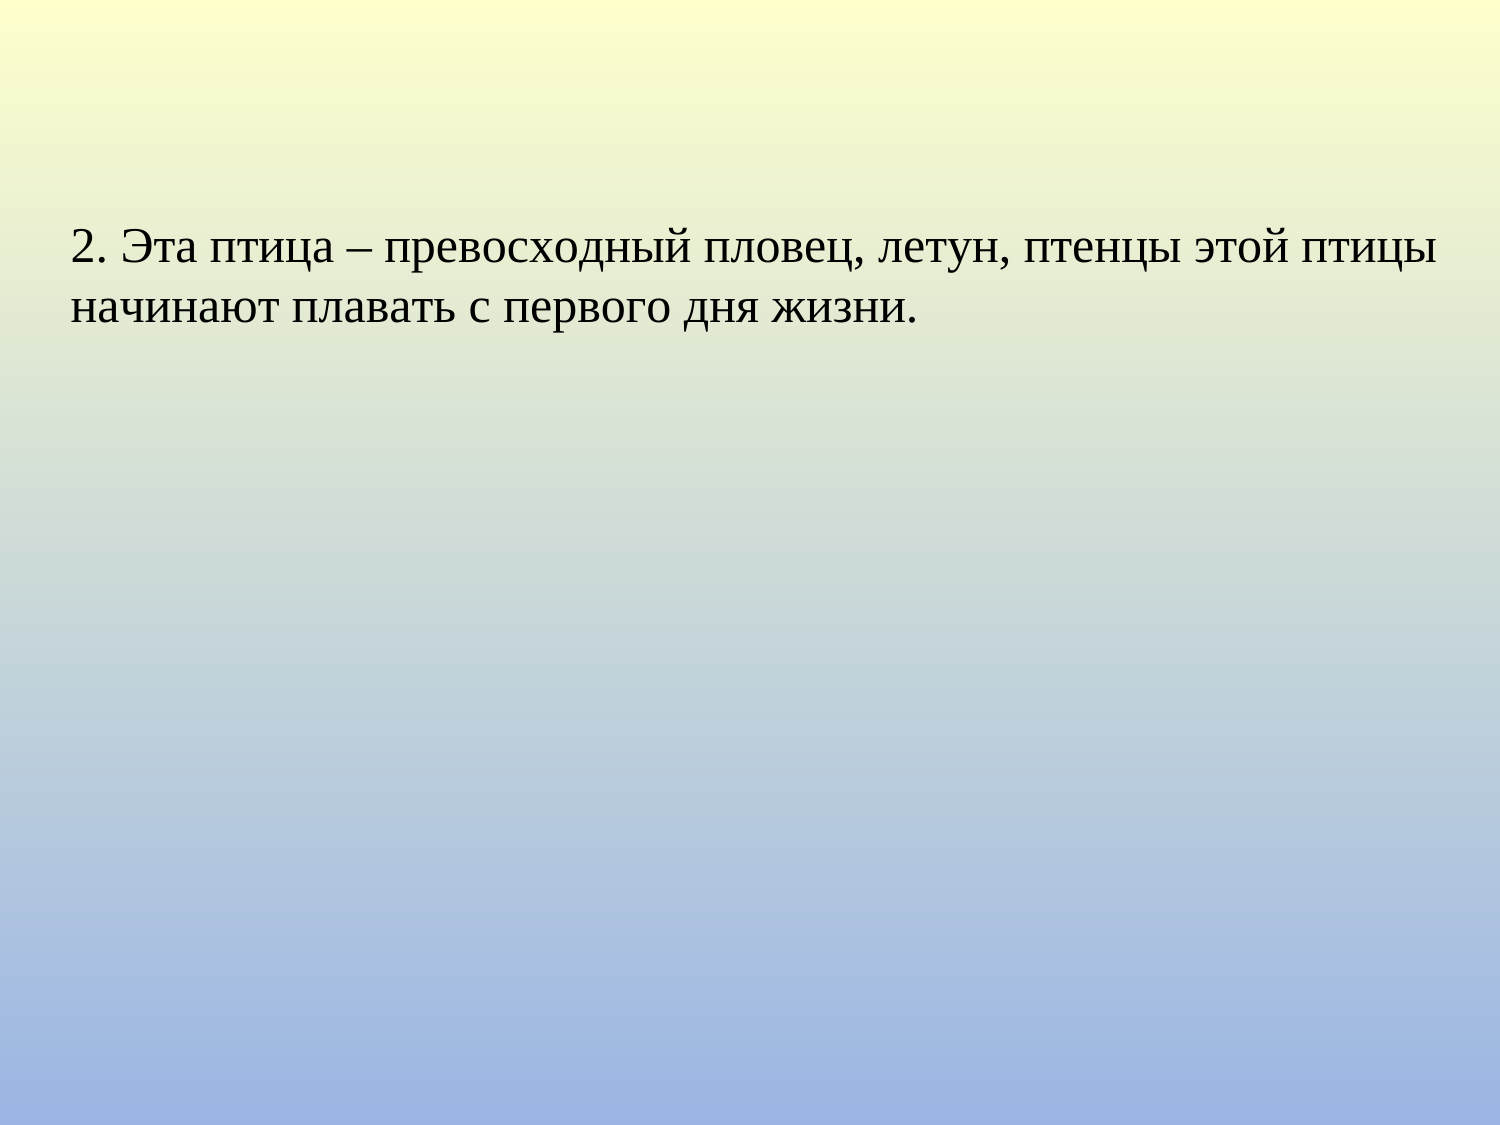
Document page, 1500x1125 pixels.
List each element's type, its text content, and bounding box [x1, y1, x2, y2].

text_box 2. Эта птица – превосходный пловец, летун, птенцы этой птицы начинают плавать с первого дня жизни. [55, 205, 1453, 341]
